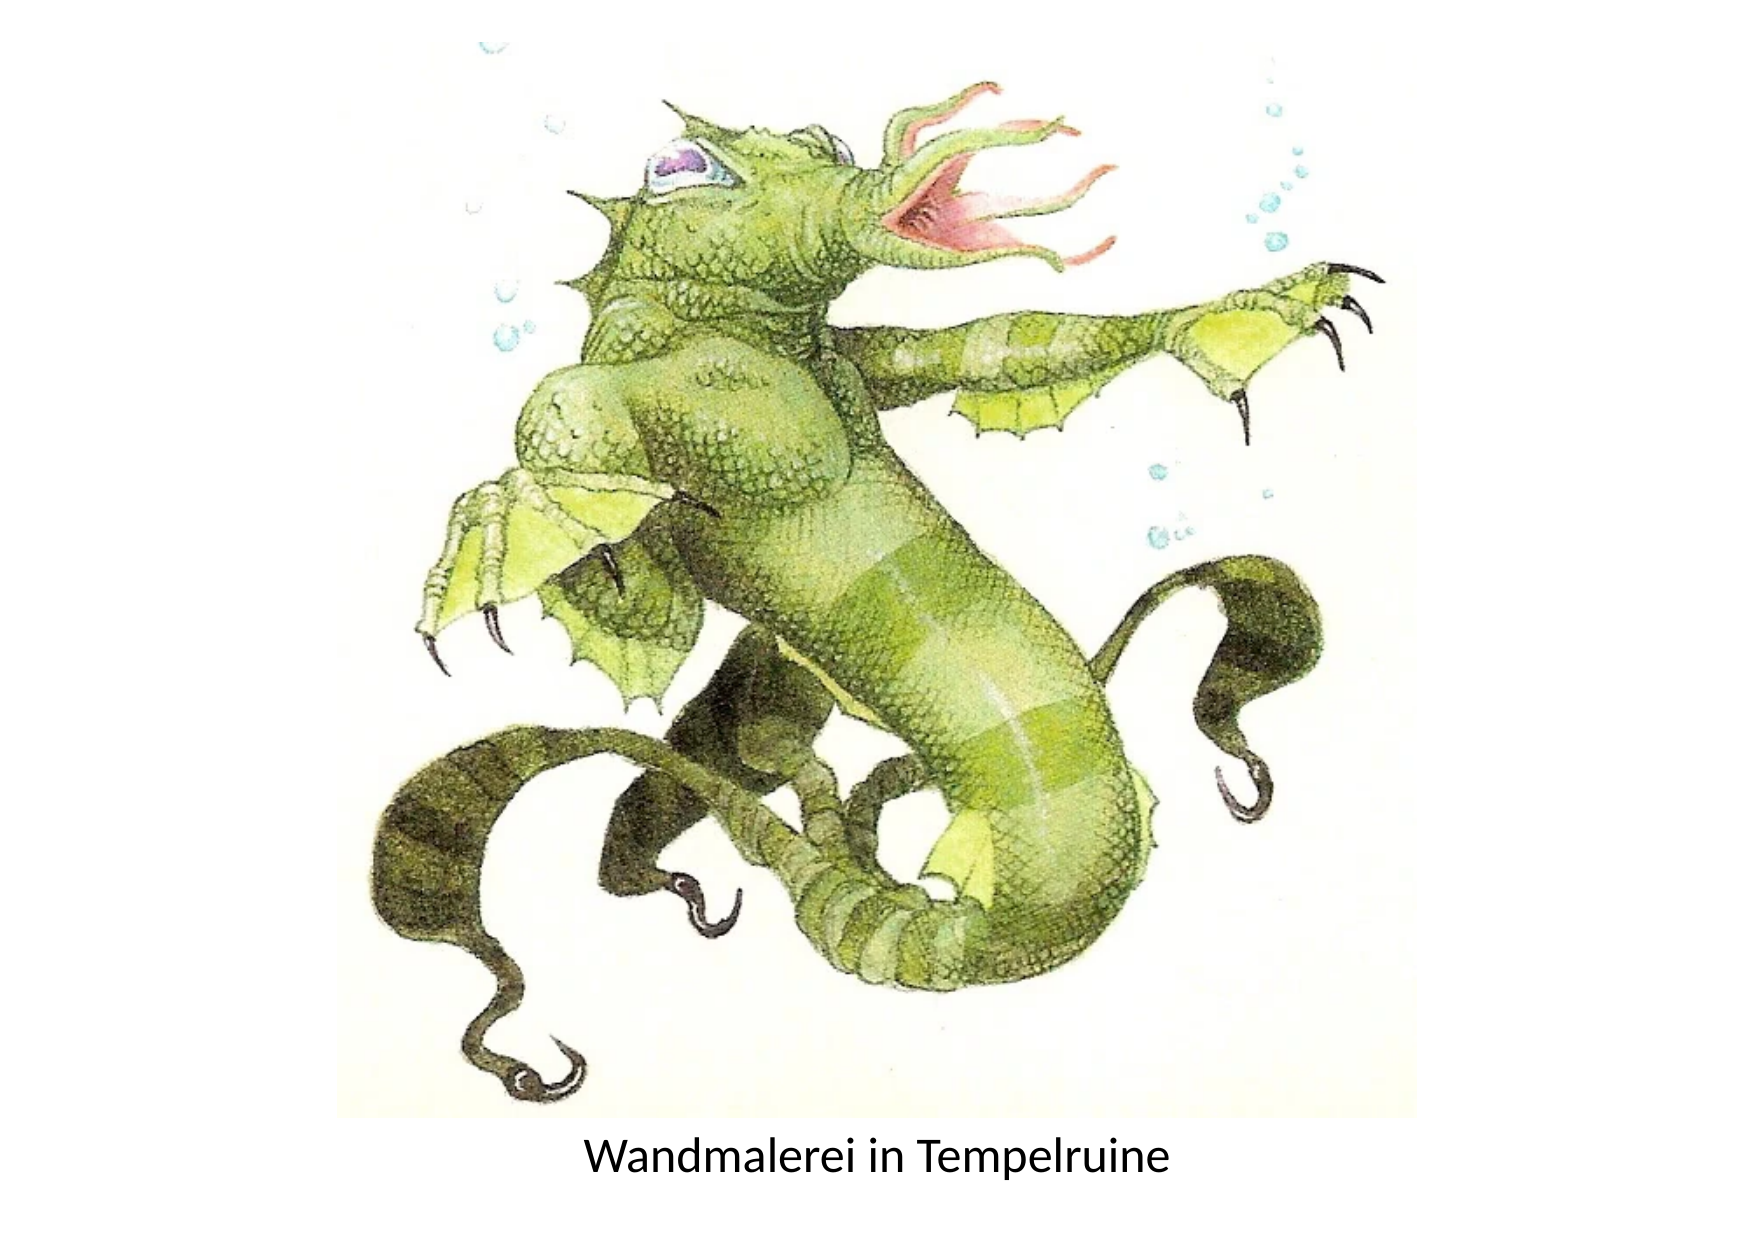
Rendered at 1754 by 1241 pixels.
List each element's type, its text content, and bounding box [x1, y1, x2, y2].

text_box Wandmalerei in Tempelruine [568, 1127, 1186, 1193]
picture [337, 42, 1417, 1118]
